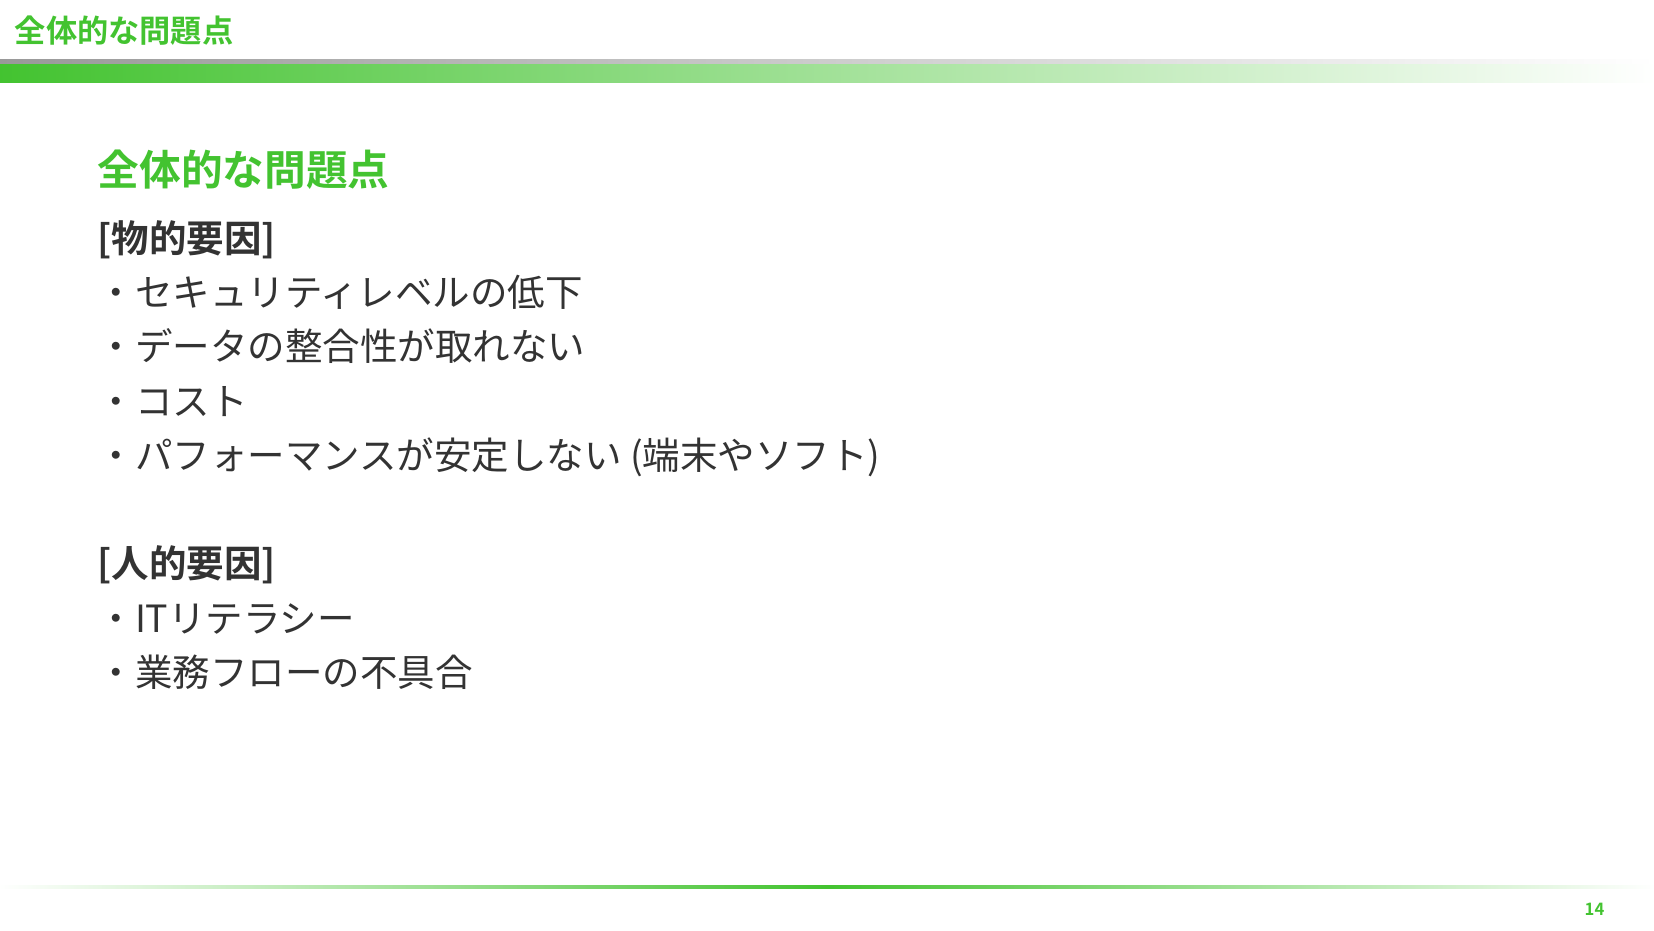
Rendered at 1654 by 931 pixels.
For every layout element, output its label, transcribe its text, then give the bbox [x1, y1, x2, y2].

text_box 全体的な問題点 [物的要因] ・セキュリティレベルの低下 ・データの整合性が取れない ・コスト ・パフォーマンスが安定しない (端末やソフト) [人的要因] ・ITリテラシー ・業務フローの不具合 [82, 129, 1459, 850]
text_box [0, 885, 1654, 889]
text_box 全体的な問題点 [0, 0, 1376, 59]
text_box [0, 59, 1654, 83]
text_box <番号> [1535, 888, 1654, 928]
